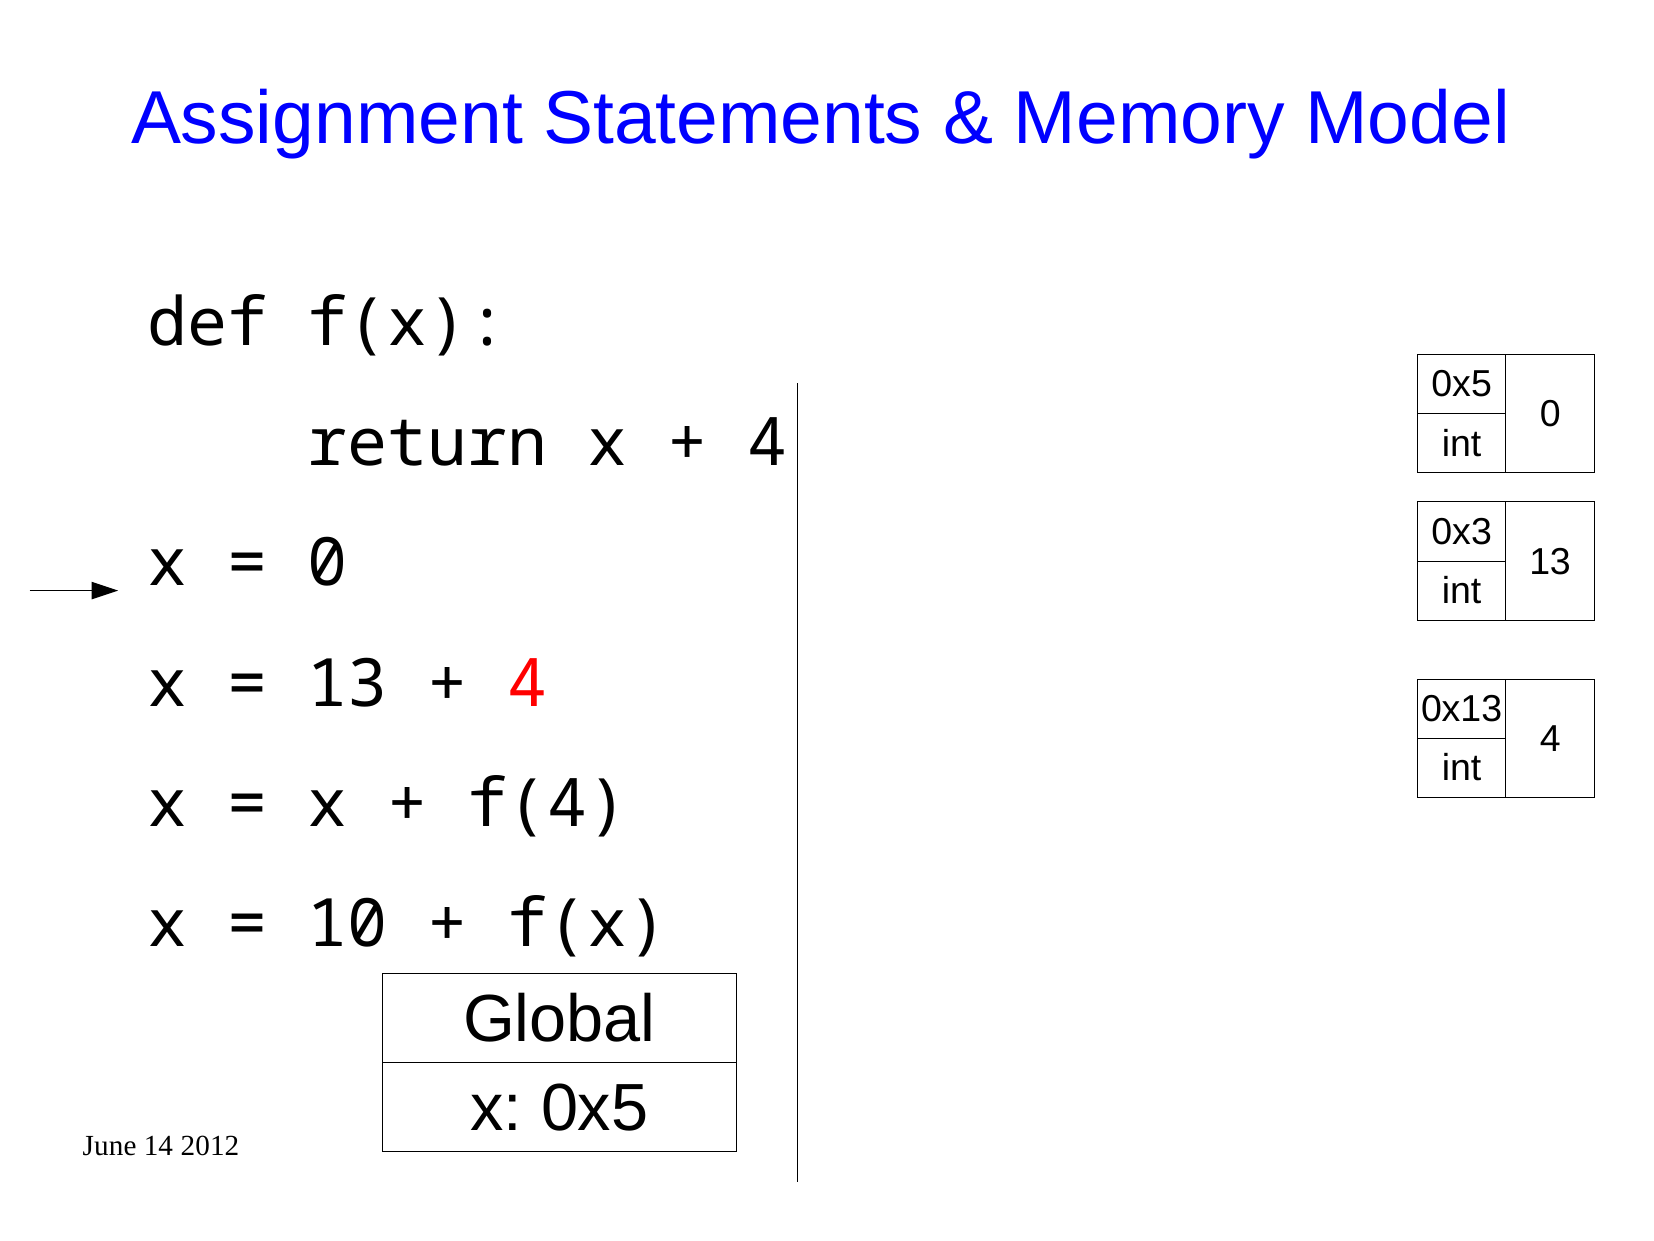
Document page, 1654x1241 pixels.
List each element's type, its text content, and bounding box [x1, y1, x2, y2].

text_box x: 0x5 [382, 1062, 737, 1152]
text_box 0x13 [1417, 679, 1505, 739]
text_box 0 [1505, 354, 1595, 473]
text_box int [1417, 414, 1505, 473]
text_box 4 [1505, 679, 1595, 798]
text_box 0x3 [1417, 501, 1505, 562]
text_box 13 [1505, 501, 1595, 621]
text_box Global [382, 973, 737, 1062]
text_box 0x5 [1417, 354, 1505, 414]
text_box int [1417, 562, 1505, 621]
title Assignment Statements & Memory Model [76, 58, 1565, 178]
list def f(x): return x + 4 x = 0 x = 13 + 4 x = x + f(4) x = 10 + f(x) [76, 274, 1506, 822]
text_box int [1417, 739, 1505, 798]
